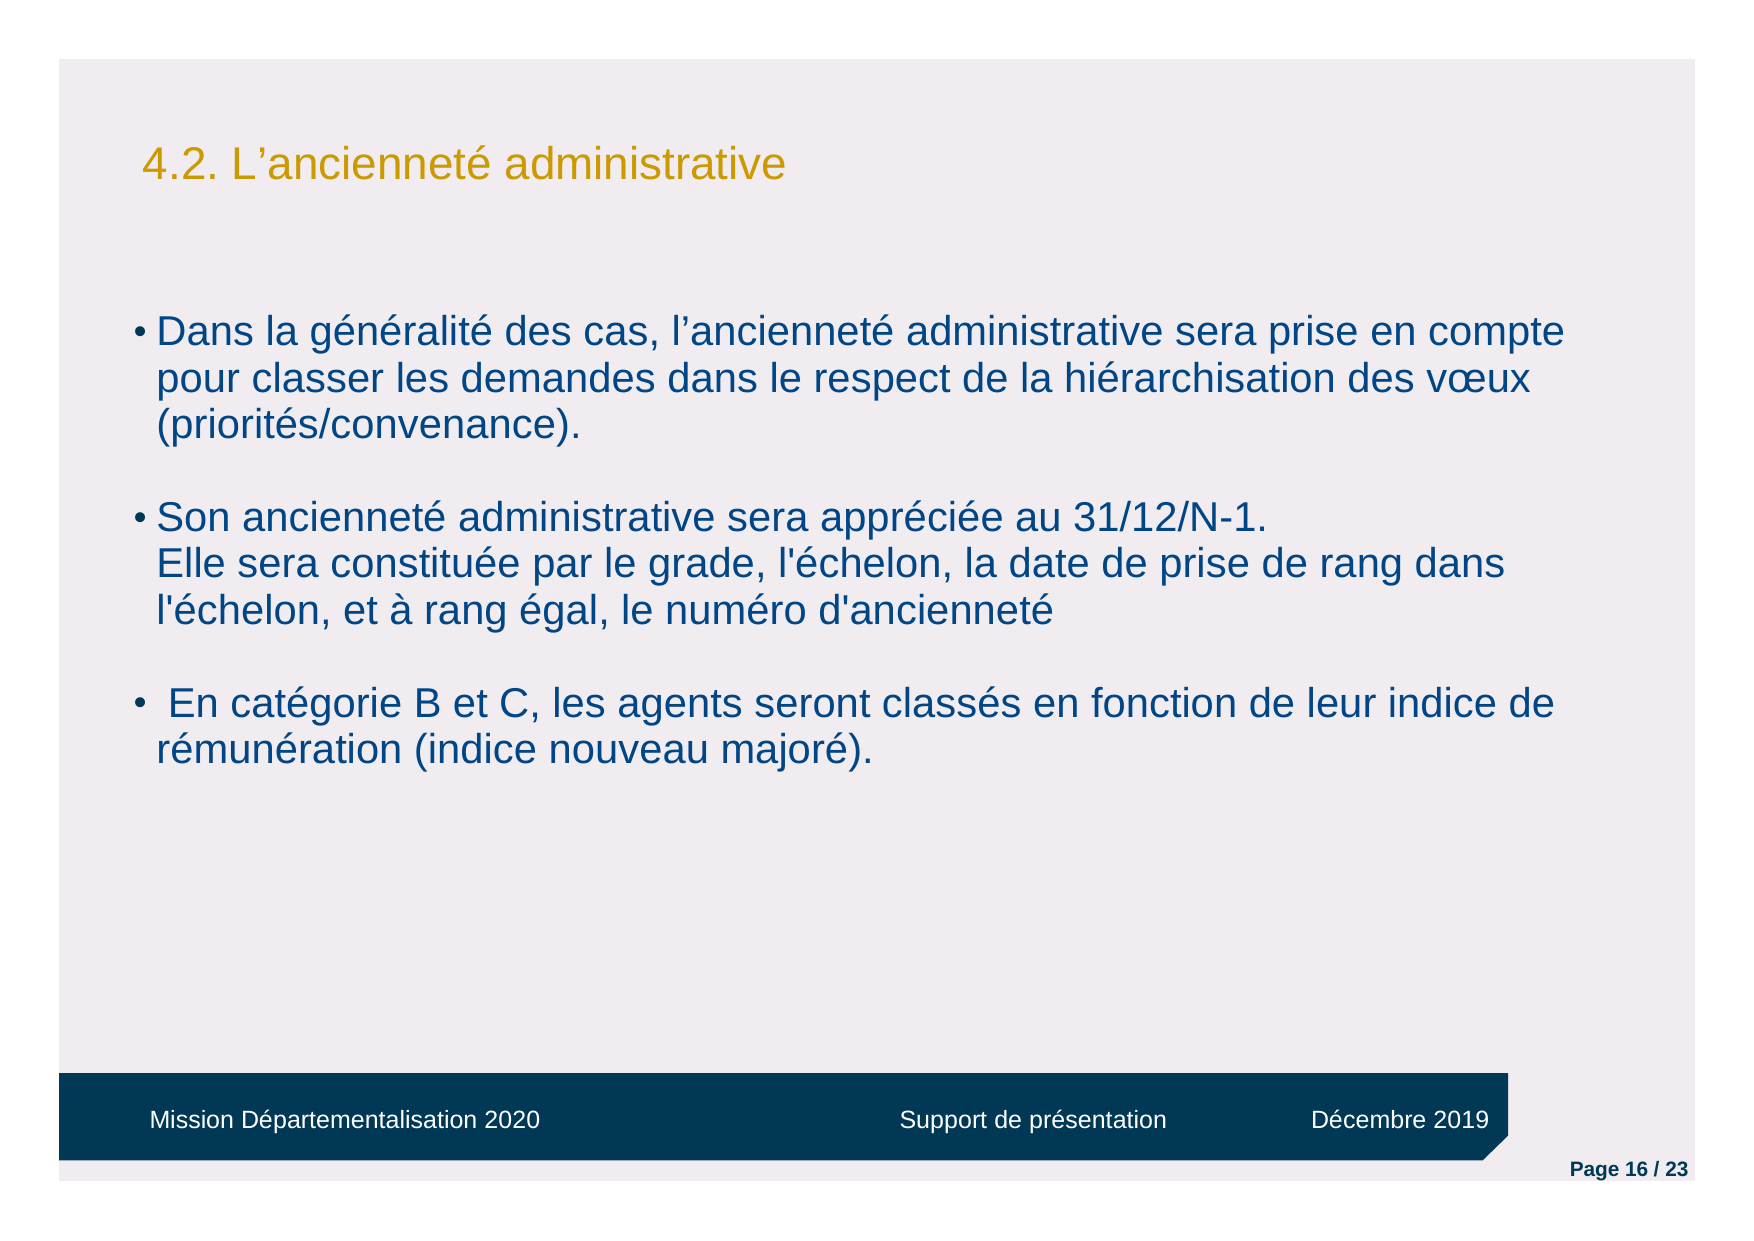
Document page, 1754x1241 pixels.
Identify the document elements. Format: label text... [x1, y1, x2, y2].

title 4.2. L’ancienneté administrative [142, 90, 1595, 239]
text_box Dans la généralité des cas, l’ancienneté administrative sera prise en compte pour classer les demandes dans le respect de la hiérarchisation des vœux (priorités/convenance). Son ancienneté administrative sera appréciée au 31/12/N-1. Elle sera constituée par le grade, l'échelon, la date de prise de rang dans l'échelon, et à rang égal, le numéro d'ancienneté En catégorie B et C, les agents seront classés en fonction de leur indice de rémunération (indice nouveau majoré). [118, 253, 1625, 886]
